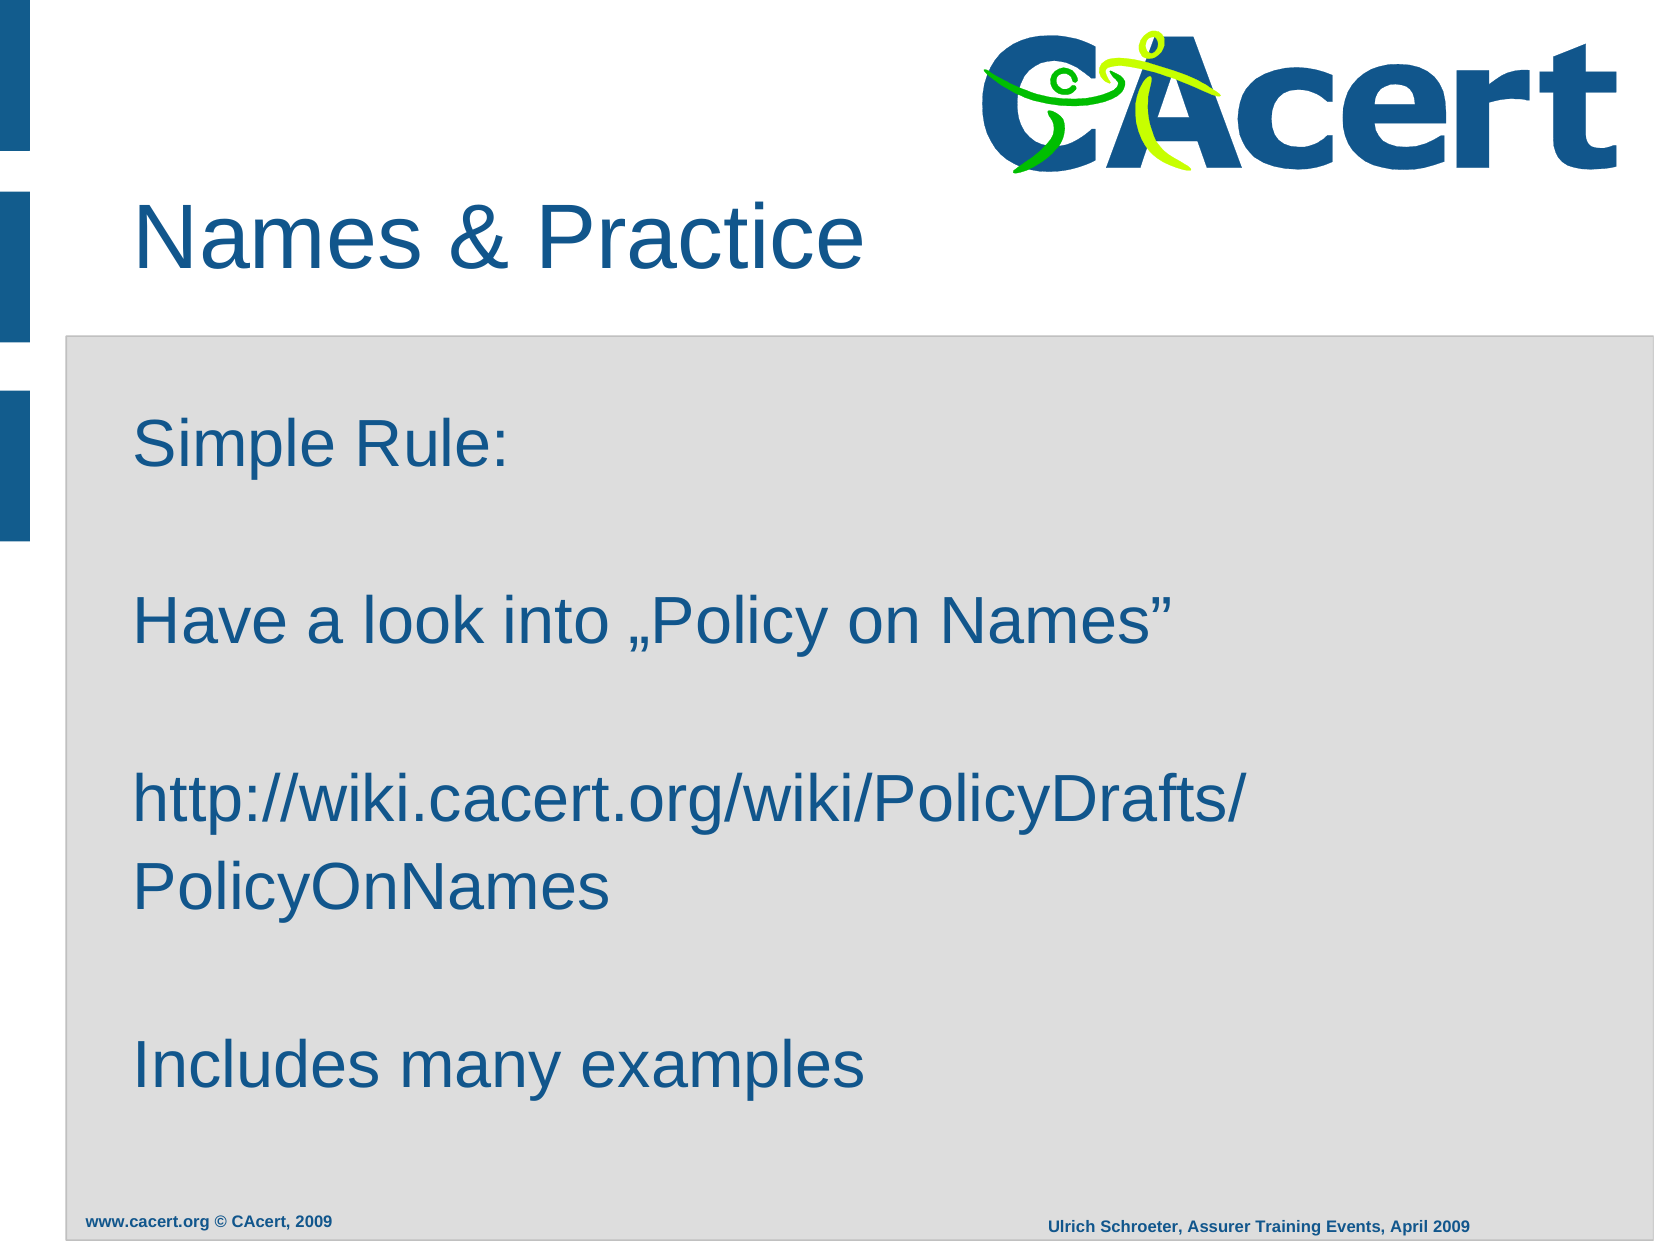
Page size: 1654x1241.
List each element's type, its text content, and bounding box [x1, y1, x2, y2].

text_box Names & Practice [118, 177, 883, 296]
text_box Simple Rule: Have a look into „Policy on Names” http://wiki.cacert.org/wiki/PolicyDrafts/ PolicyOnNames Includes many examples [118, 384, 1447, 1110]
